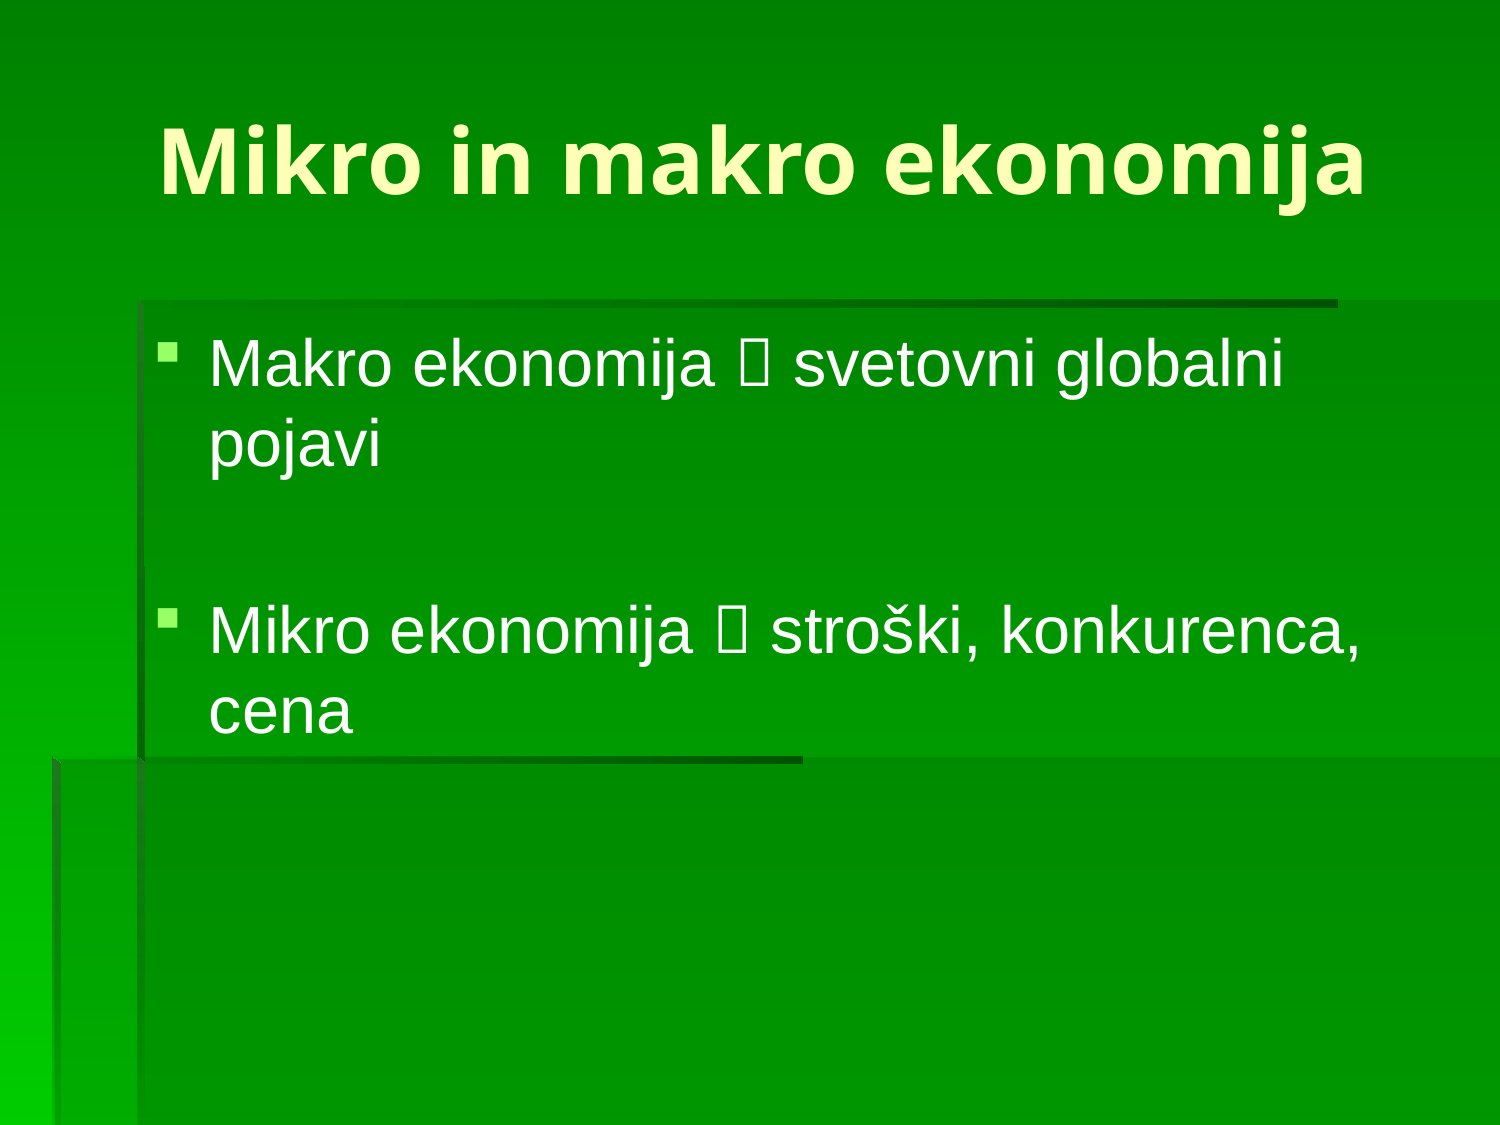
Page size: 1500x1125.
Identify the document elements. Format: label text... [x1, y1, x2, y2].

title Mikro in makro ekonomija [75, 40, 1451, 275]
list Makro ekonomija  svetovni globalni pojavi Mikro ekonomija  stroški, konkurenca, cena [137, 312, 1451, 1000]
